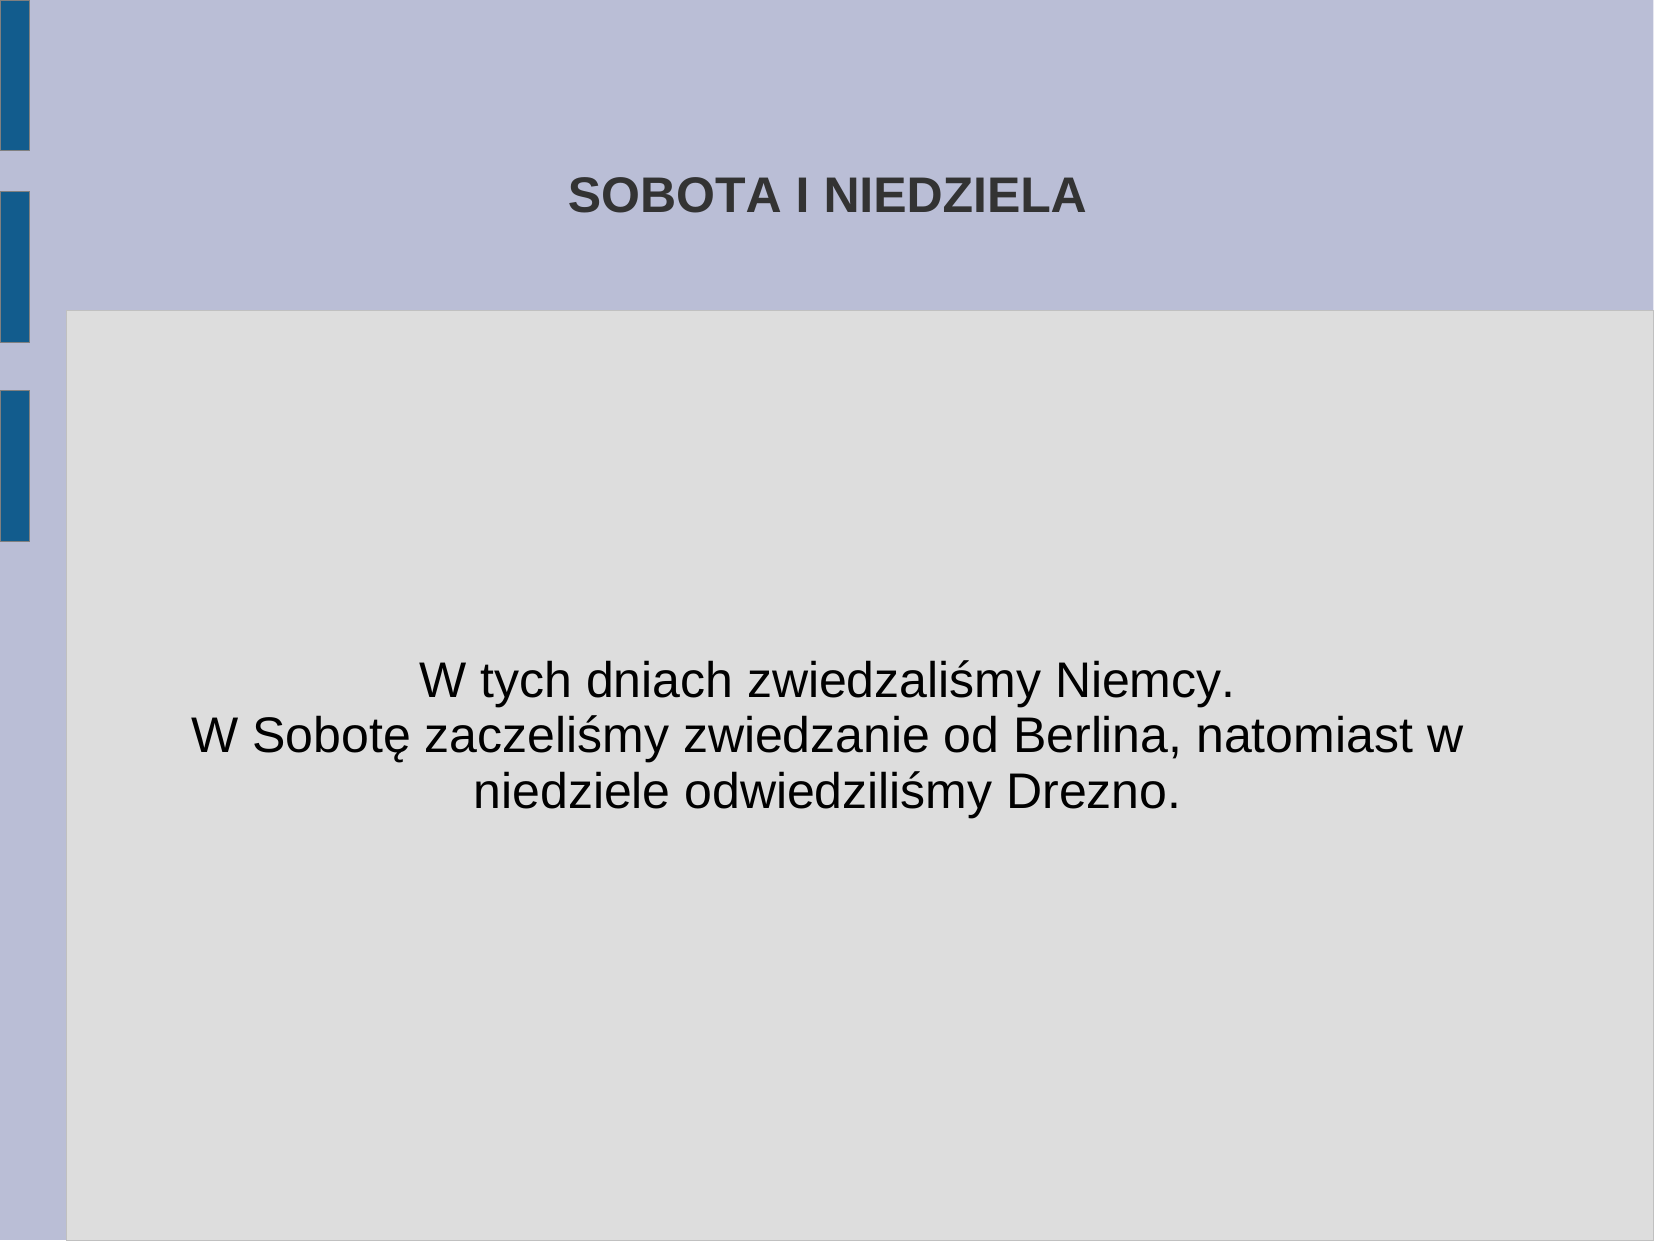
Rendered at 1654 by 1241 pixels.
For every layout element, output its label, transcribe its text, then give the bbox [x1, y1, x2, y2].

subtitle W tych dniach zwiedzaliśmy Niemcy. W Sobotę zaczeliśmy zwiedzanie od Berlina, natomiast w niedziele odwiedziliśmy Drezno. [121, 344, 1534, 1127]
title SOBOTA I NIEDZIELA [121, 91, 1534, 299]
